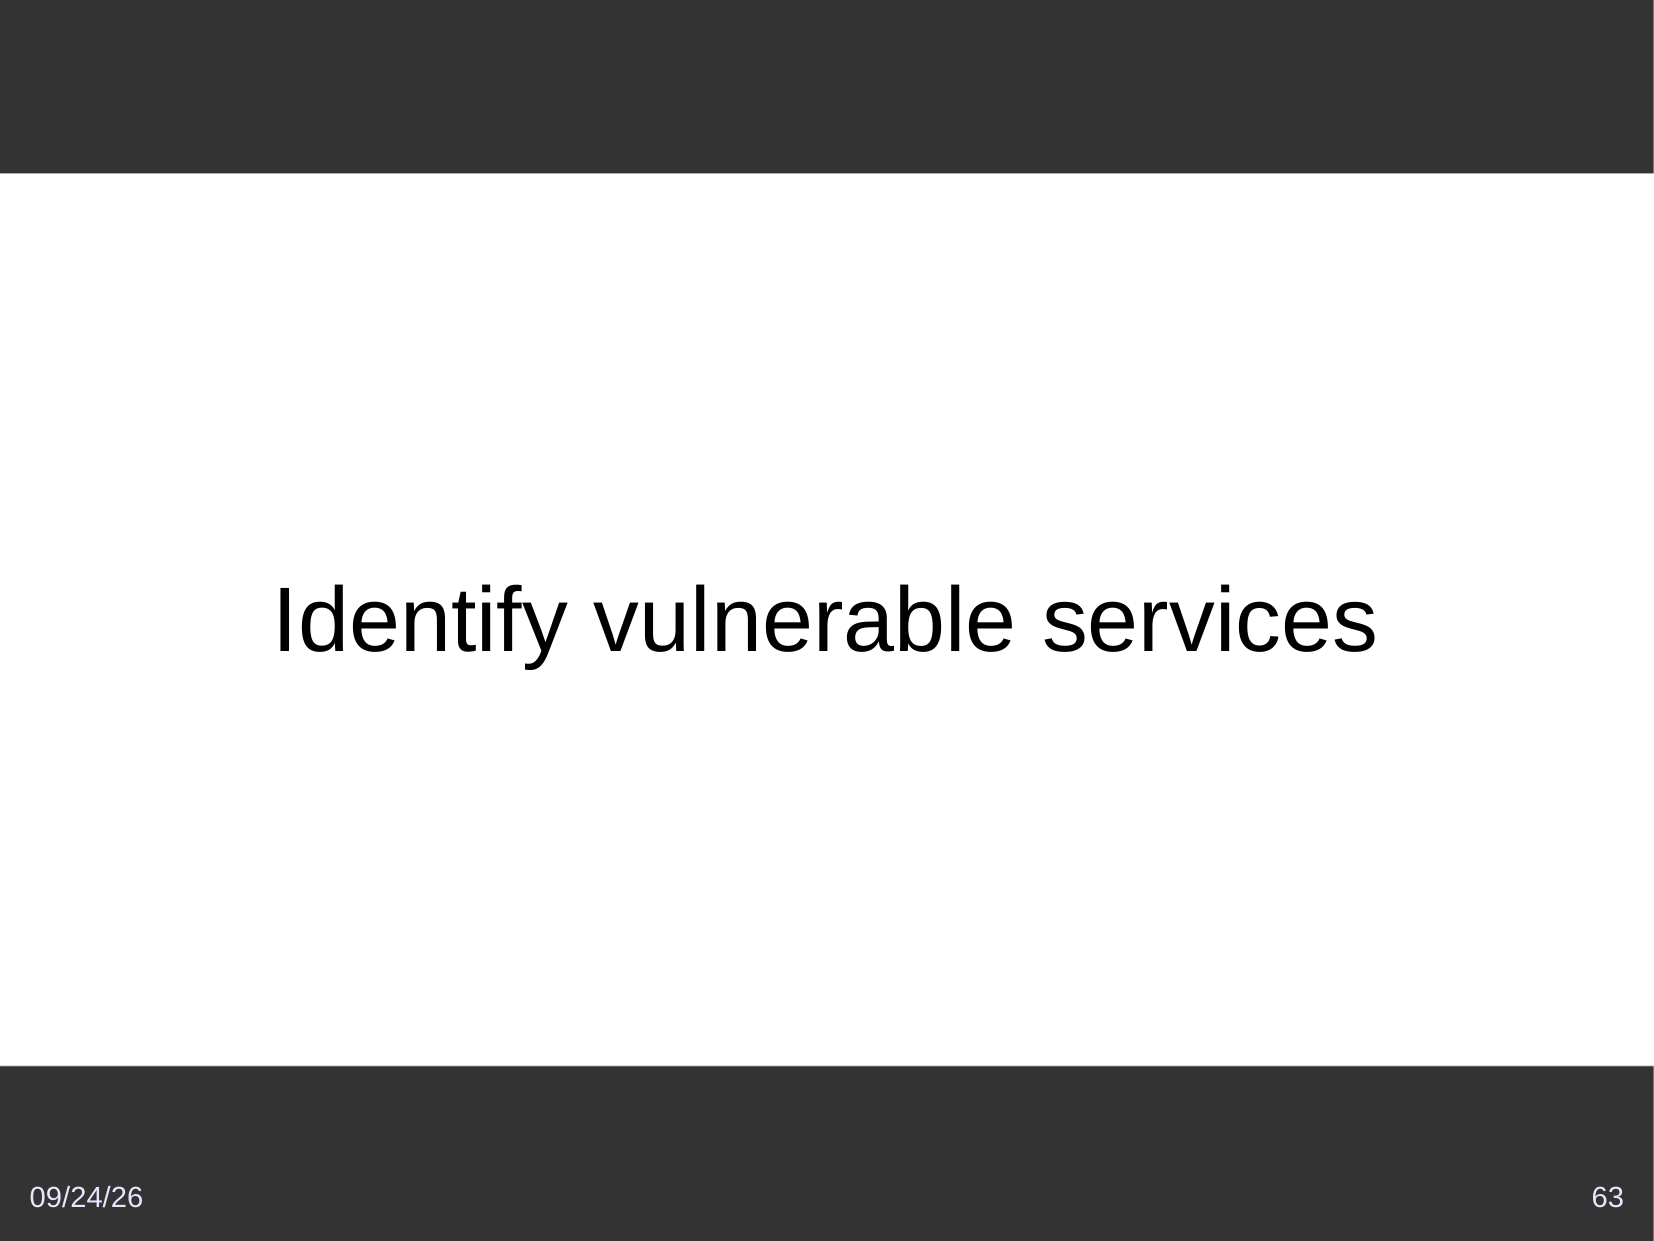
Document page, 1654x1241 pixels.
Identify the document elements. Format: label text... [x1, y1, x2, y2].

picture [0, 0, 1654, 1241]
subtitle Identify vulnerable services [29, 214, 1625, 1027]
